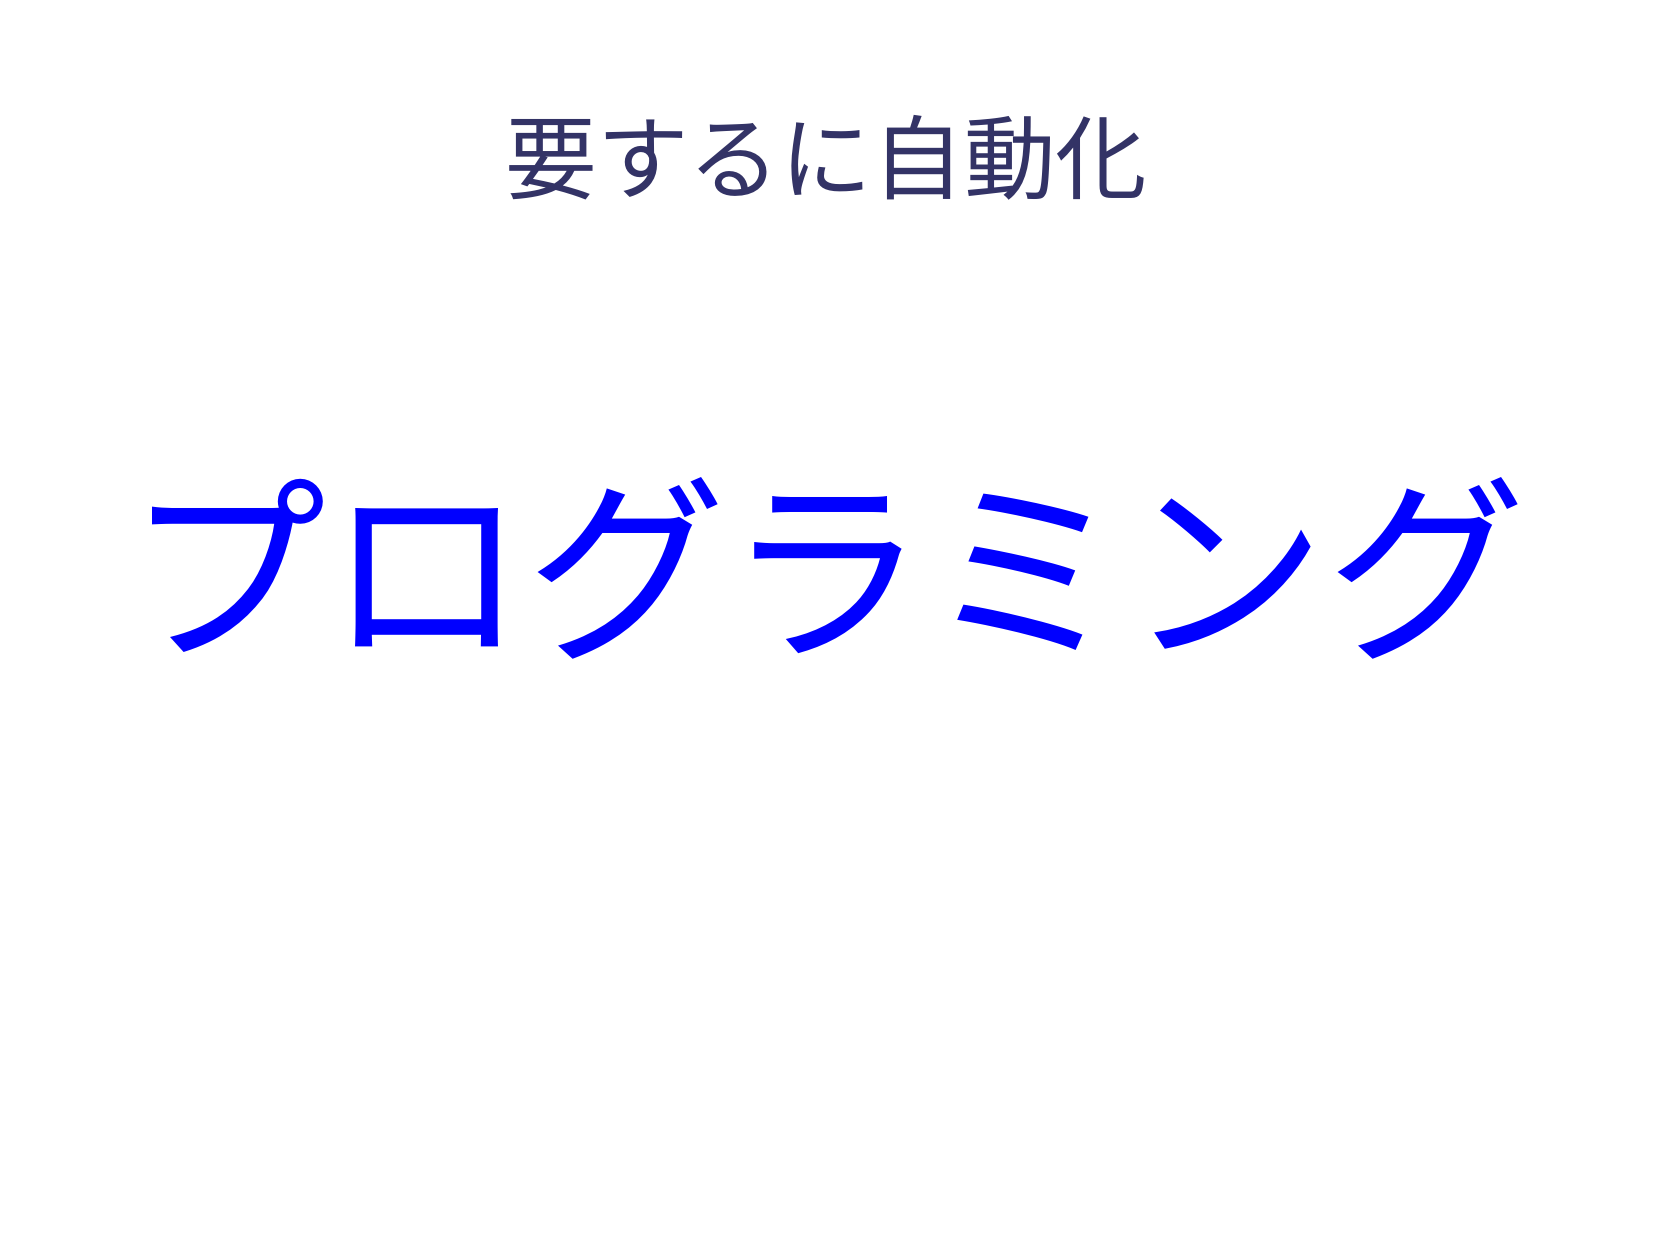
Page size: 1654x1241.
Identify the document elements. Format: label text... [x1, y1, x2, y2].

subtitle プログラミング [82, 297, 1571, 1102]
title 要するに自動化 [82, 56, 1571, 250]
